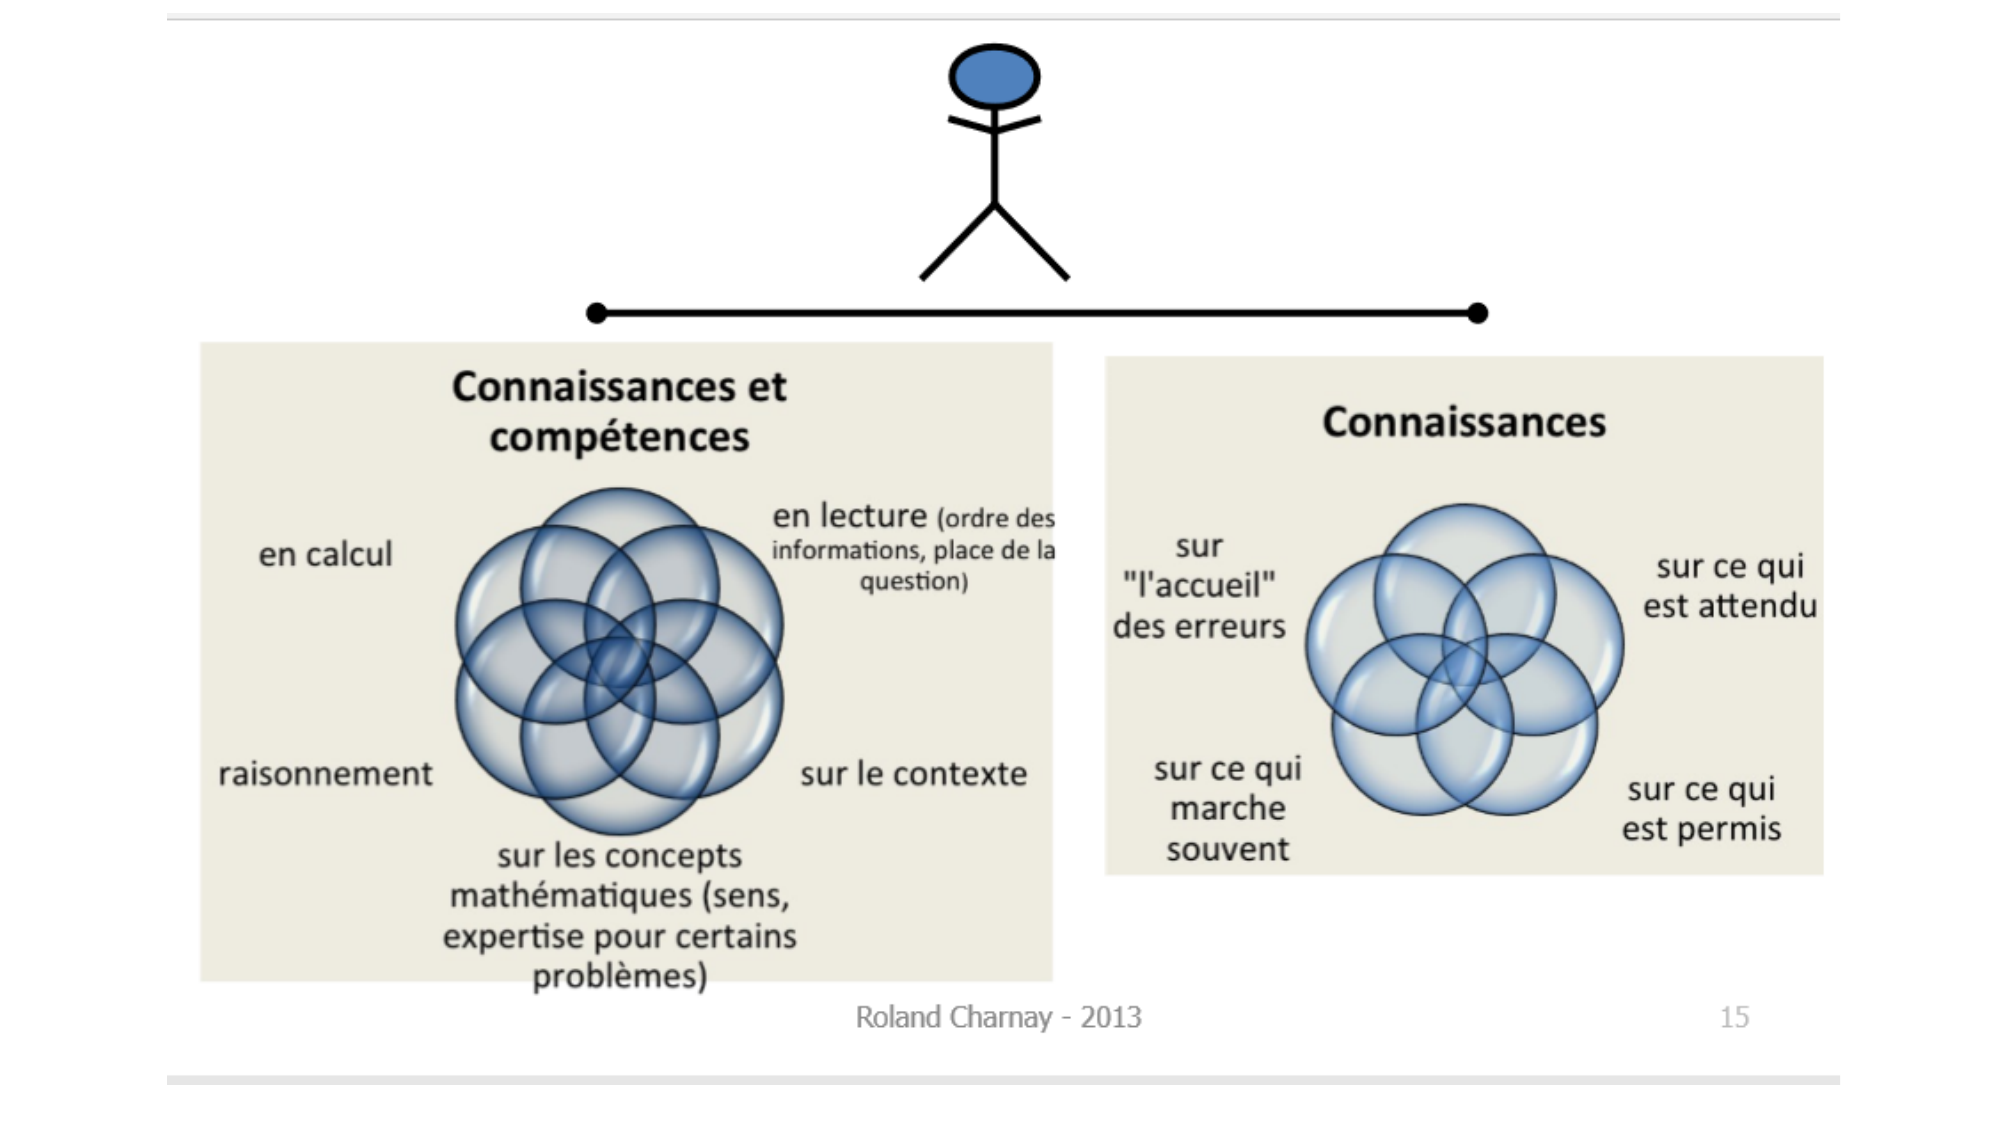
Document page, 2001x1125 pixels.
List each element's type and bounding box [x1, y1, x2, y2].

picture [167, 13, 1841, 1085]
